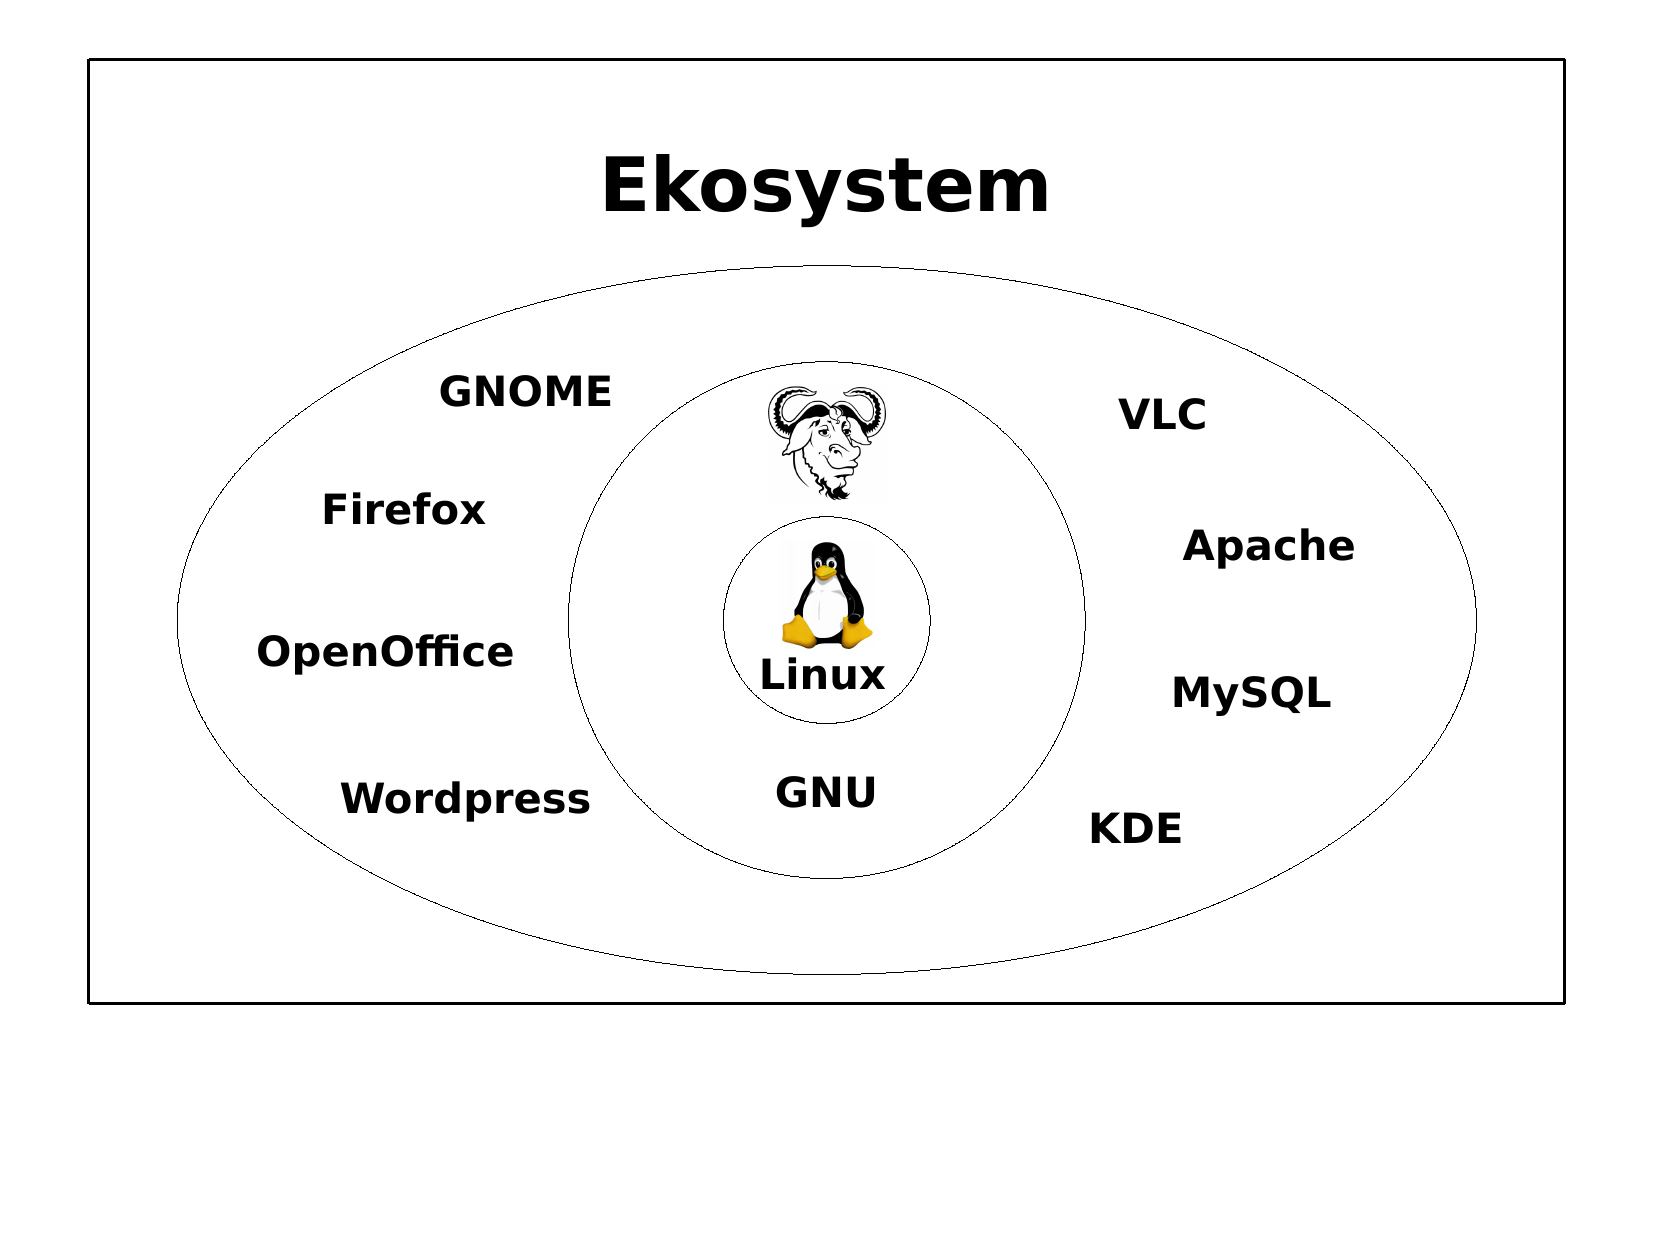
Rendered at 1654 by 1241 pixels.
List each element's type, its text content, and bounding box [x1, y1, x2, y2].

text_box MySQL [1156, 661, 1347, 725]
picture [780, 541, 874, 643]
text_box Apache [1167, 513, 1371, 578]
text_box GNOME [423, 360, 629, 424]
text_box VLC [1103, 383, 1223, 448]
text_box Linux [744, 643, 902, 708]
text_box [88, 59, 1565, 1004]
text_box OpenOffice [241, 620, 534, 684]
text_box Ekosystem [584, 134, 1069, 237]
text_box KDE [1073, 797, 1199, 861]
text_box GNU [760, 761, 894, 826]
text_box Wordpress [324, 767, 607, 832]
picture [766, 383, 888, 503]
text_box Firefox [306, 478, 502, 542]
